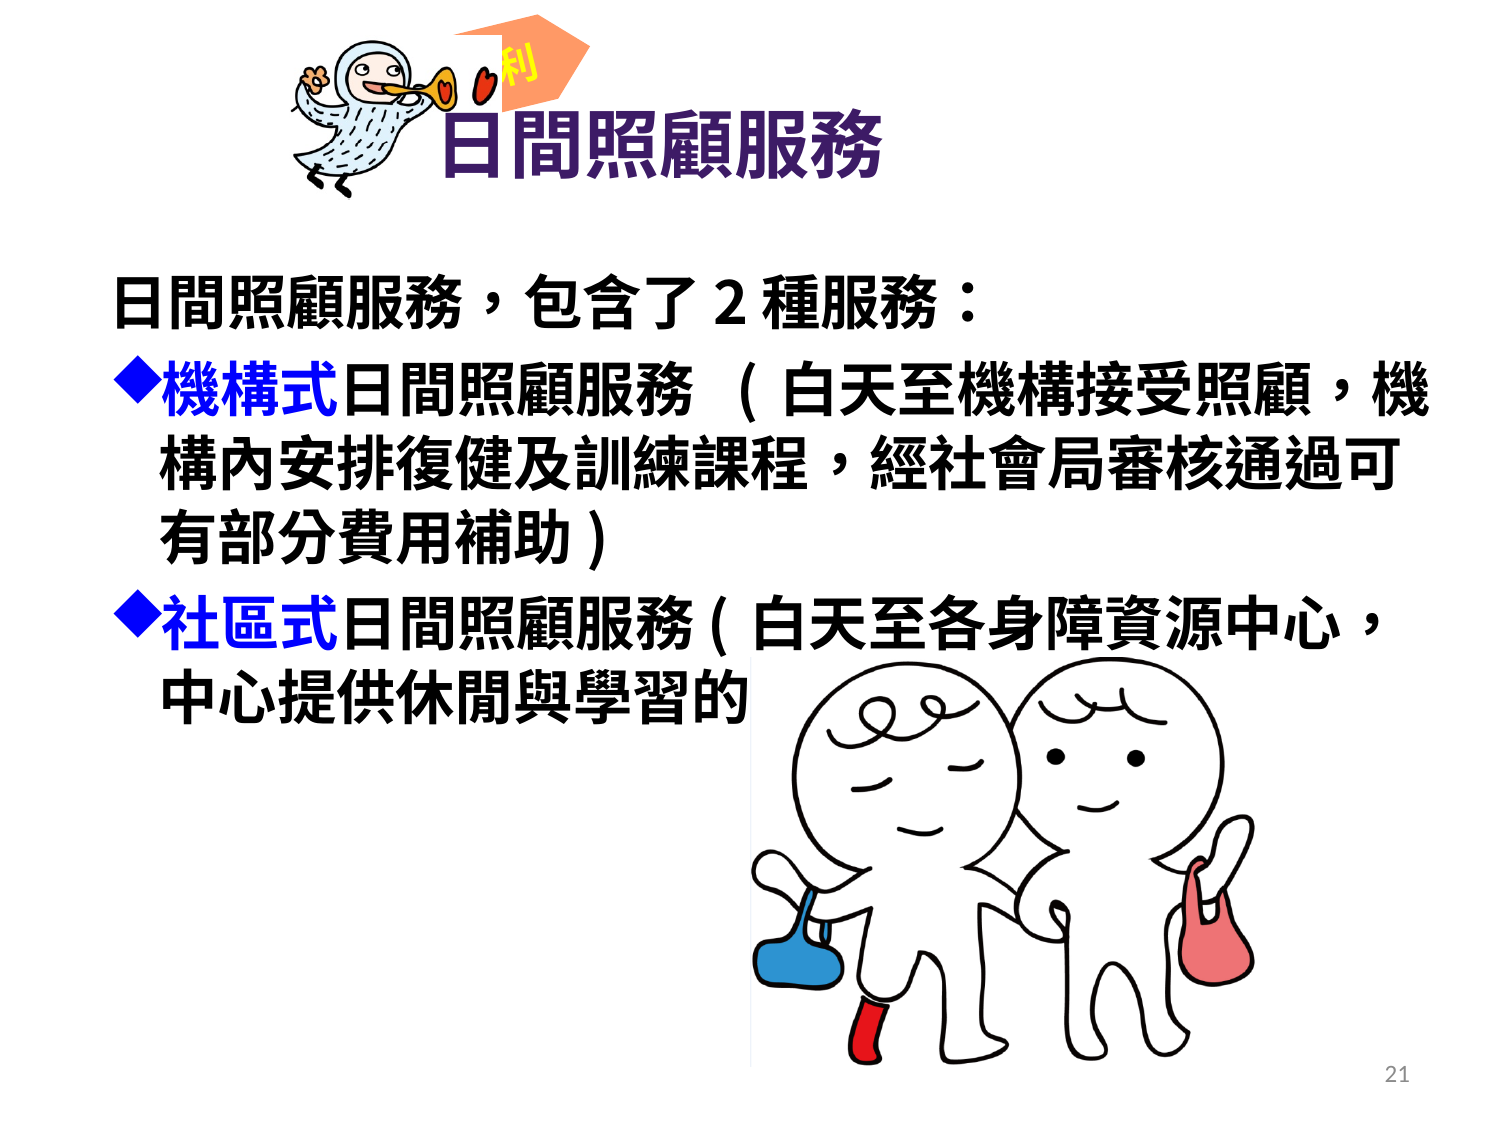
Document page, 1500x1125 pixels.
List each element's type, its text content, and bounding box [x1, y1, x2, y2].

list 日間照顧服務，包含了2種服務： 機構式日間照顧服務 (白天至機構接受照顧，機構內安排復健及訓練課程，經社會局審核通過可有部分費用補助) 社區式日間照顧服務(白天至各身障資源中心，中心提供休閒與學習的空間) [93, 255, 1459, 740]
picture [289, 35, 502, 200]
text_box 第3類福利 [453, 14, 591, 65]
slide_number <編號> [1074, 1042, 1425, 1103]
title 日間照顧服務 [419, 65, 1500, 220]
picture [750, 657, 1258, 1067]
